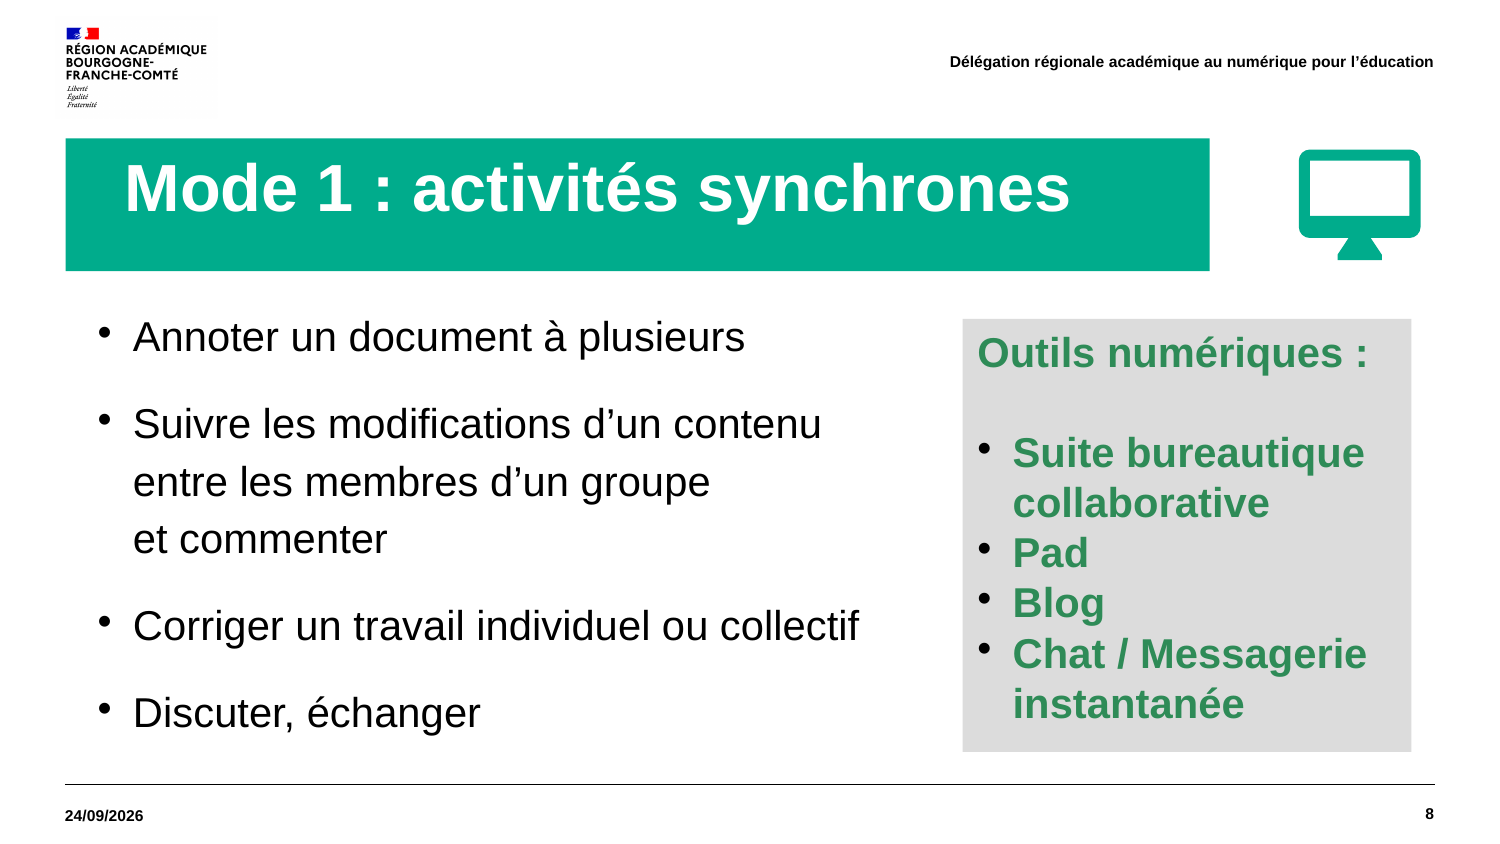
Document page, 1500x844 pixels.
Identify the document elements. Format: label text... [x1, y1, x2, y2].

text_box Annoter un document à plusieurs Suivre les modifications d’un contenu entre les membres d’un groupe et commenter Corriger un travail individuel ou collectif Discuter, échanger [83, 295, 1333, 844]
text_box Outils numériques : Suite bureautique collaborative Pad Blog Chat / Messagerie instantanée [962, 318, 1412, 752]
text_box Délégation régionale académique au numérique pour l’éducation [470, 32, 1434, 90]
picture [55, 16, 218, 119]
text_box Mode 1 : activités synchrones [65, 138, 1210, 272]
text_box 03/02/2022 [64, 786, 83, 843]
text_box <numéro> [1333, 784, 1434, 843]
